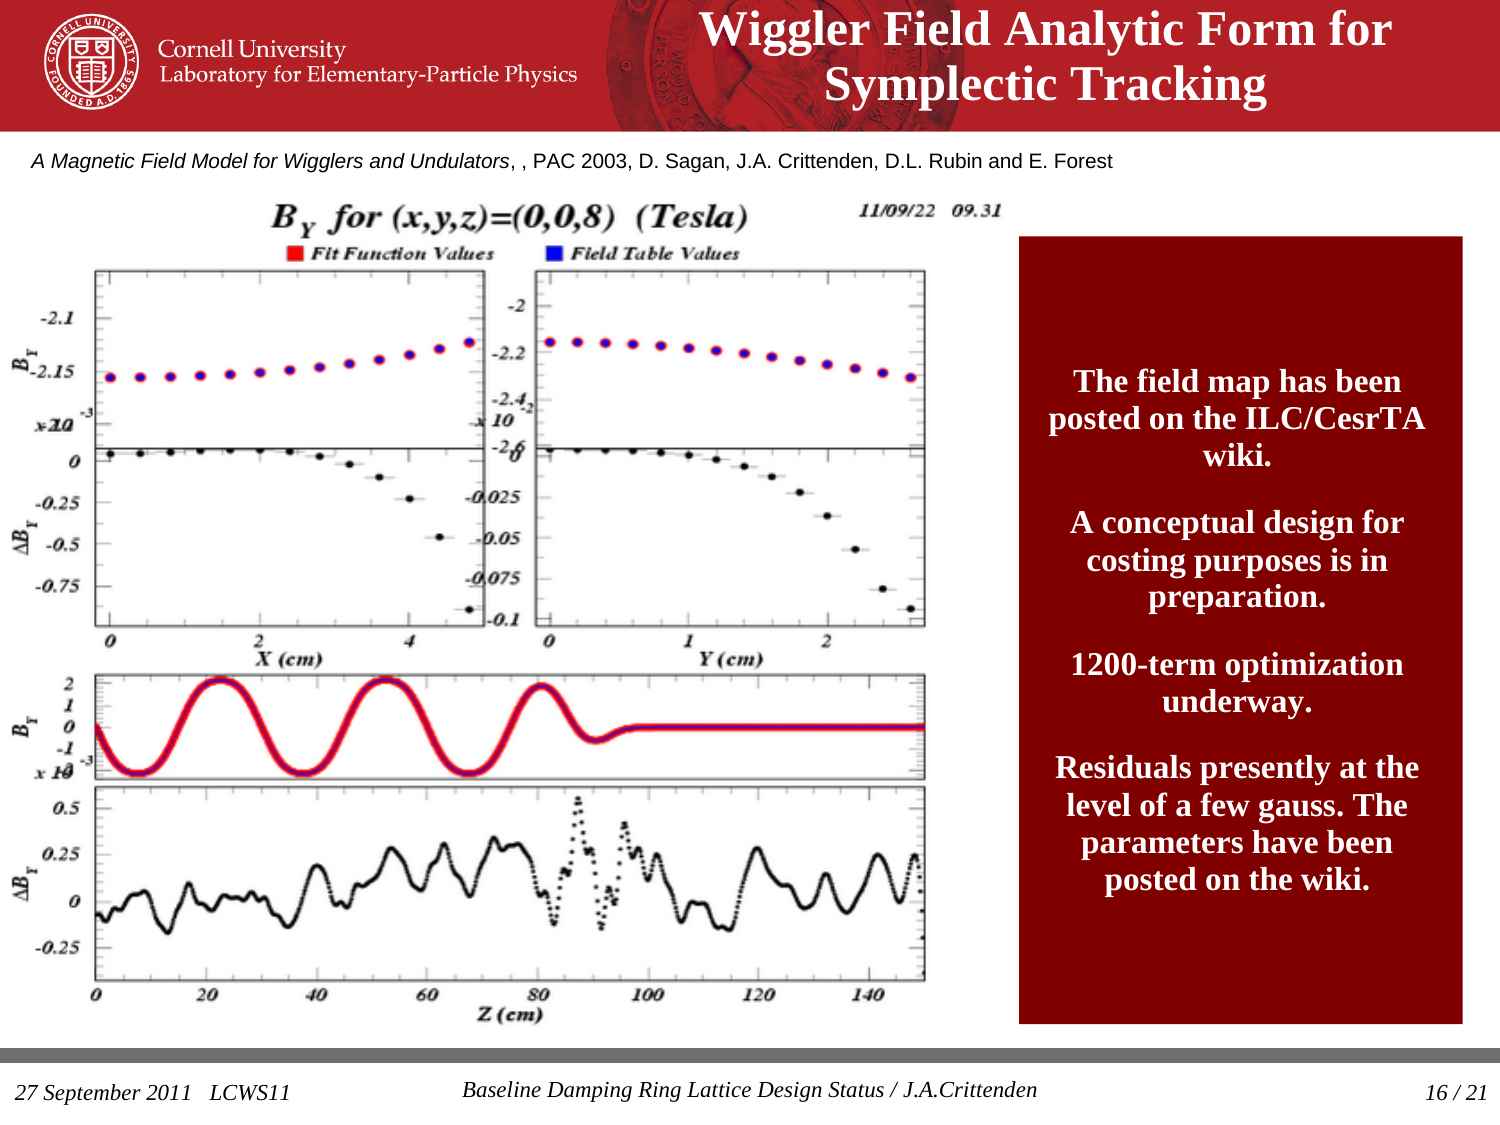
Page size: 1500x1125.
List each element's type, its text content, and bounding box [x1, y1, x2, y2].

picture [0, 194, 1019, 1036]
title Wiggler Field Analytic Form for Symplectic Tracking [600, 0, 1492, 113]
text_box A Magnetic Field Model for Wigglers and Undulators, , PAC 2003, D. Sagan, J.A. Crittenden, D.L. Rubin and E. Forest [31, 149, 1479, 206]
text_box The field map has been posted on the ILC/CesrTA wiki. A conceptual design for costing purposes is in preparation. 1200-term optimization underway. Residuals presently at the level of a few gauss. The parameters have been posted on the wiki. [1019, 236, 1463, 1025]
picture [0, 0, 1500, 132]
